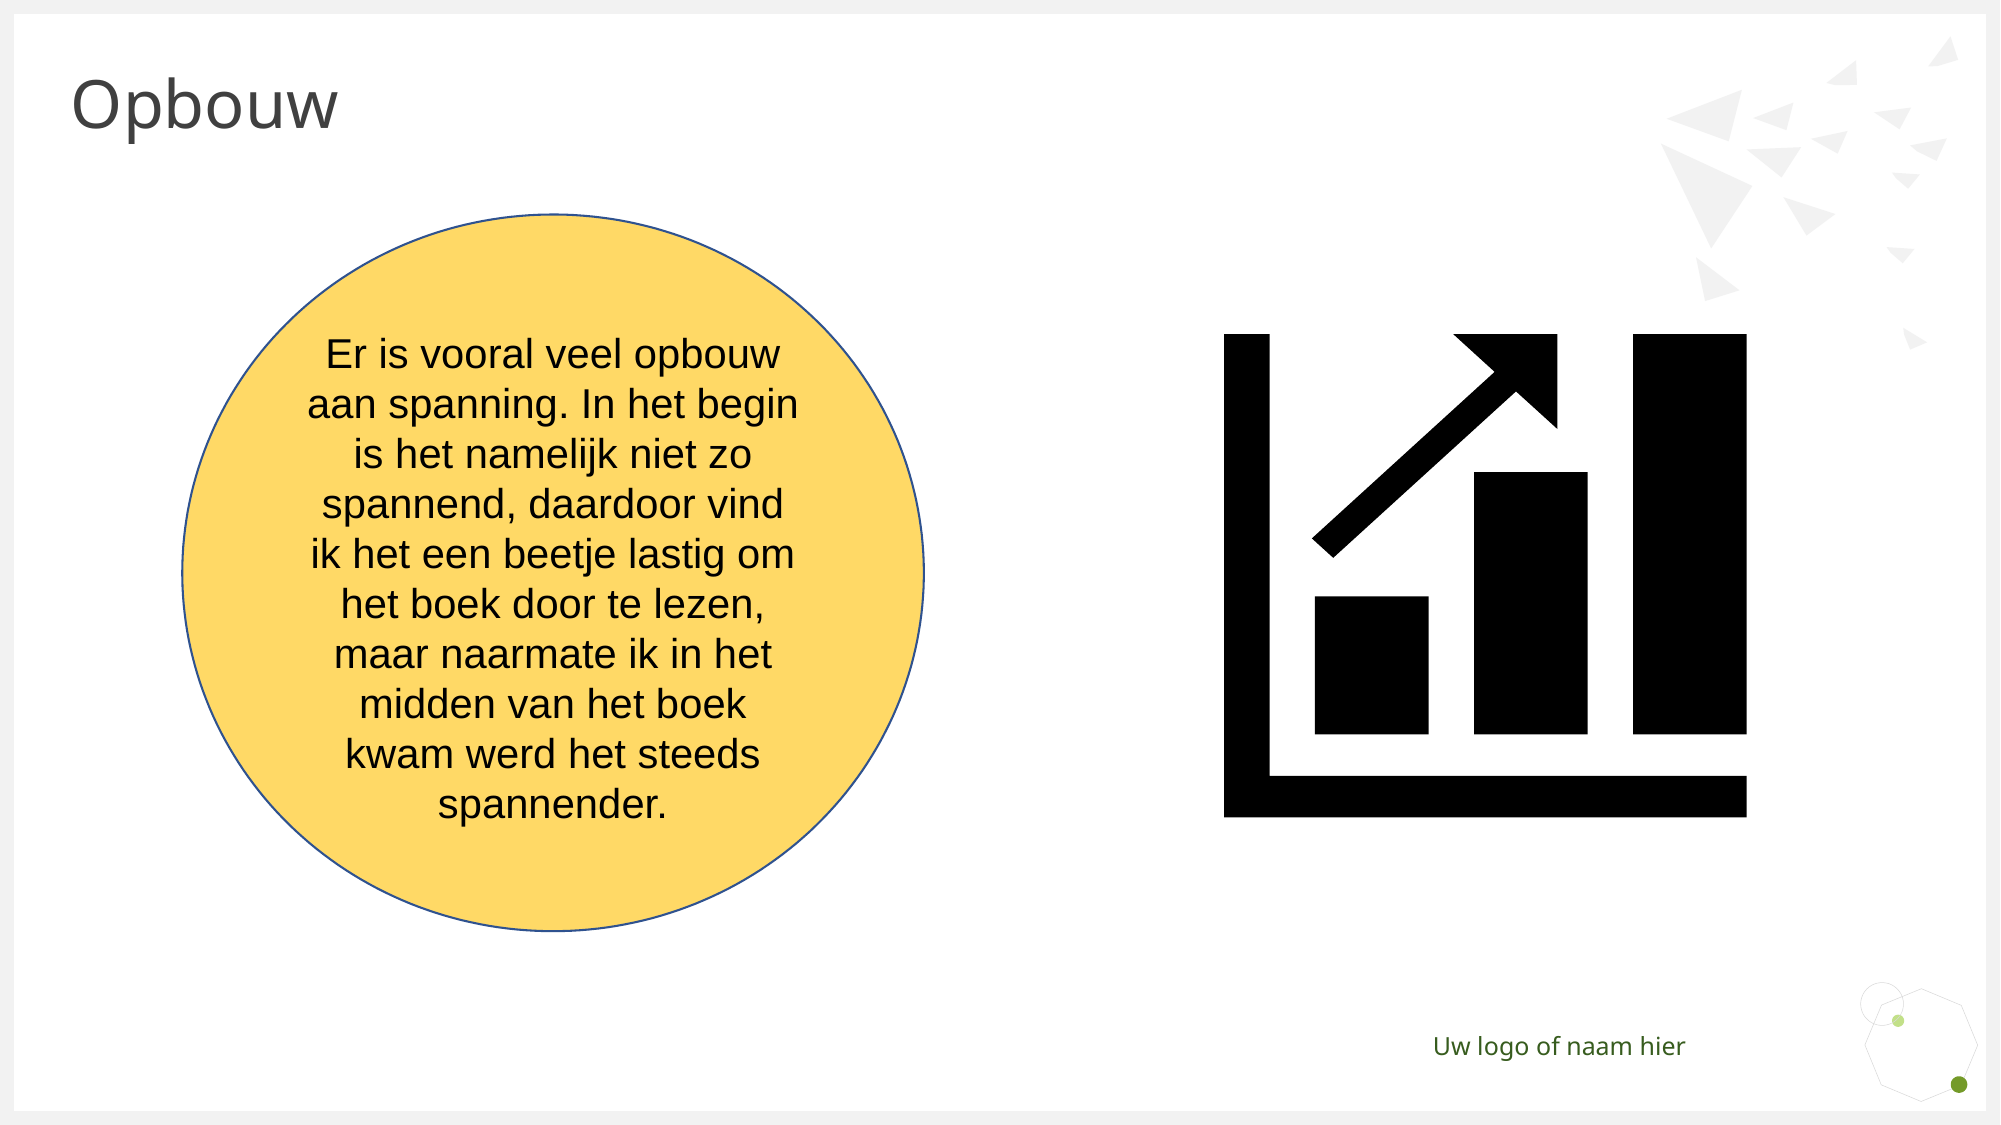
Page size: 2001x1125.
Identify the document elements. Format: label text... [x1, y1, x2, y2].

text_box Er is vooral veel opbouw aan spanning. In het begin is het namelijk niet zo spannend, daardoor vind ik het een beetje lastig om het boek door te lezen, maar naarmate ik in het midden van het boek kwam werd het steeds spannender. [182, 214, 924, 932]
title Opbouw [70, 70, 1932, 142]
picture [1114, 241, 1849, 911]
